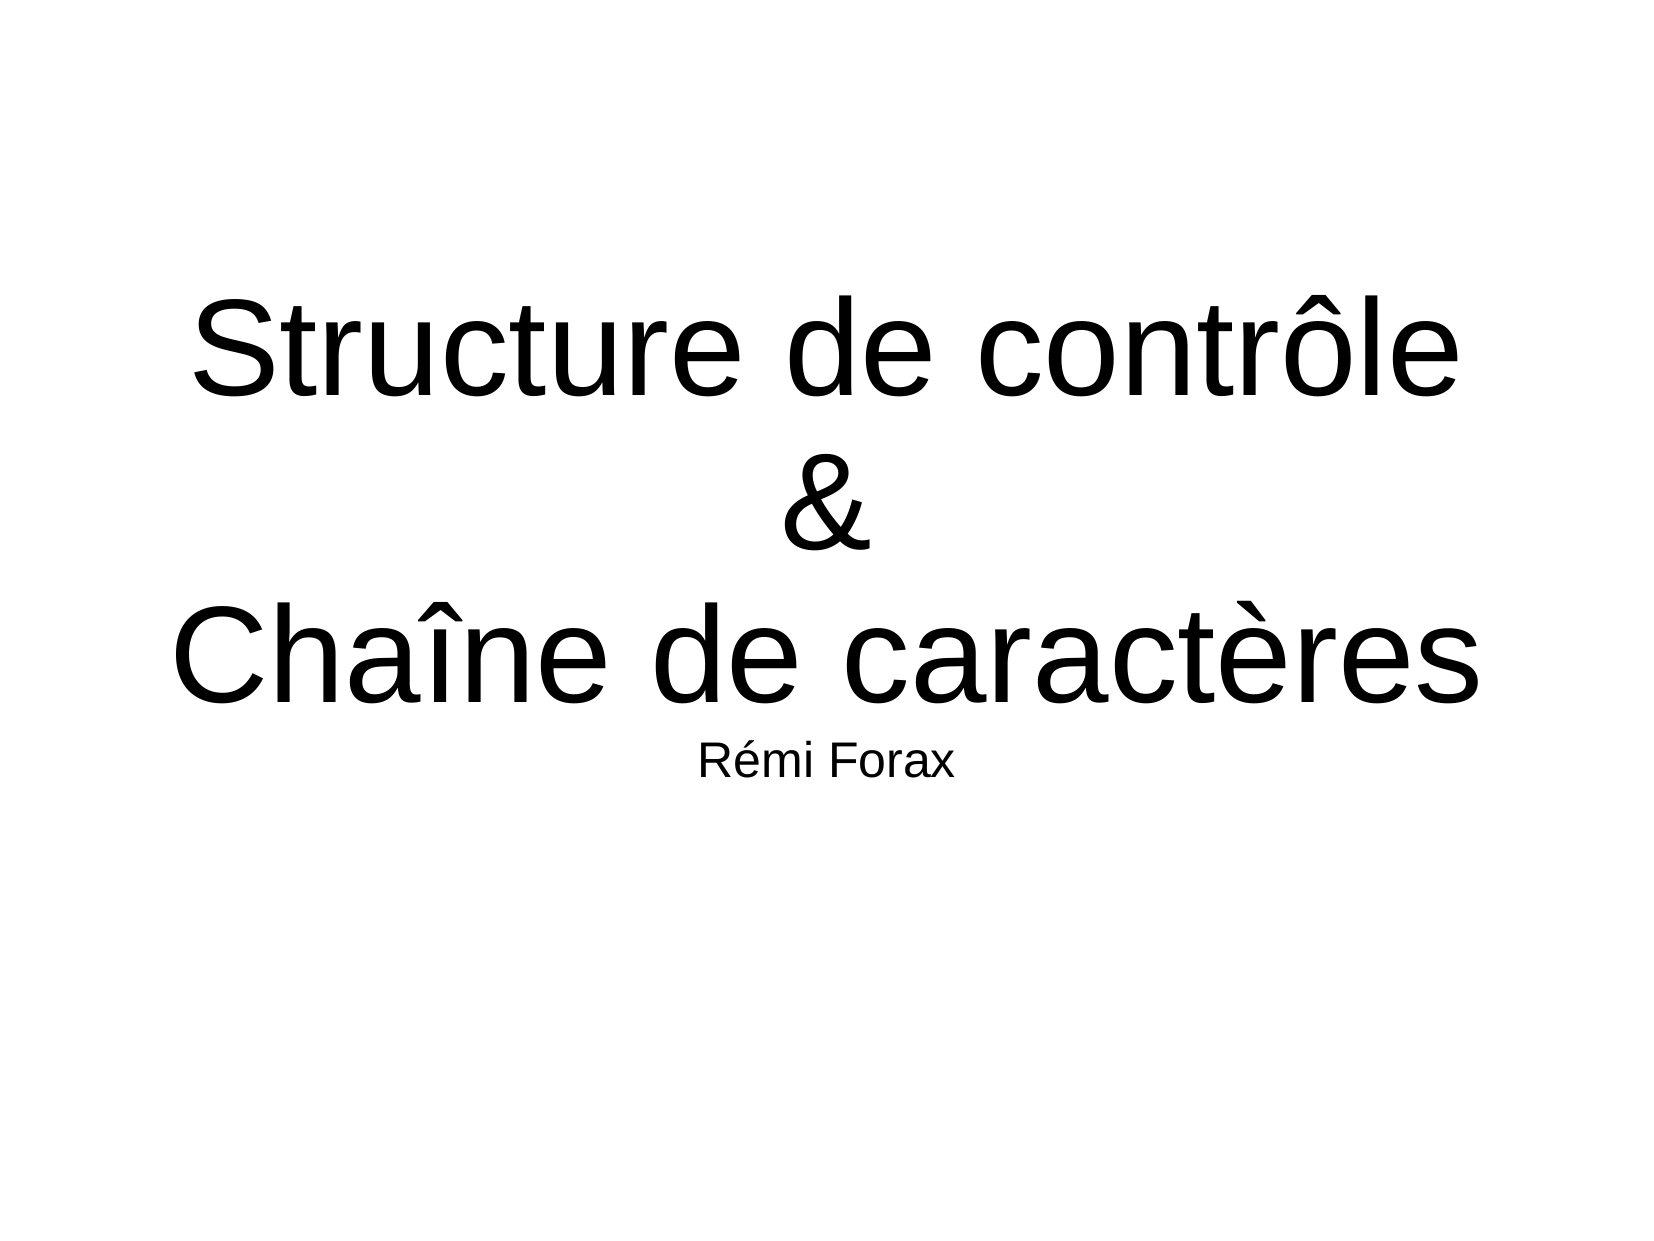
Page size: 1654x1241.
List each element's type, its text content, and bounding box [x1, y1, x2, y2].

subtitle Structure de contrôle & Chaîne de caractères Rémi Forax [82, 49, 1571, 1010]
